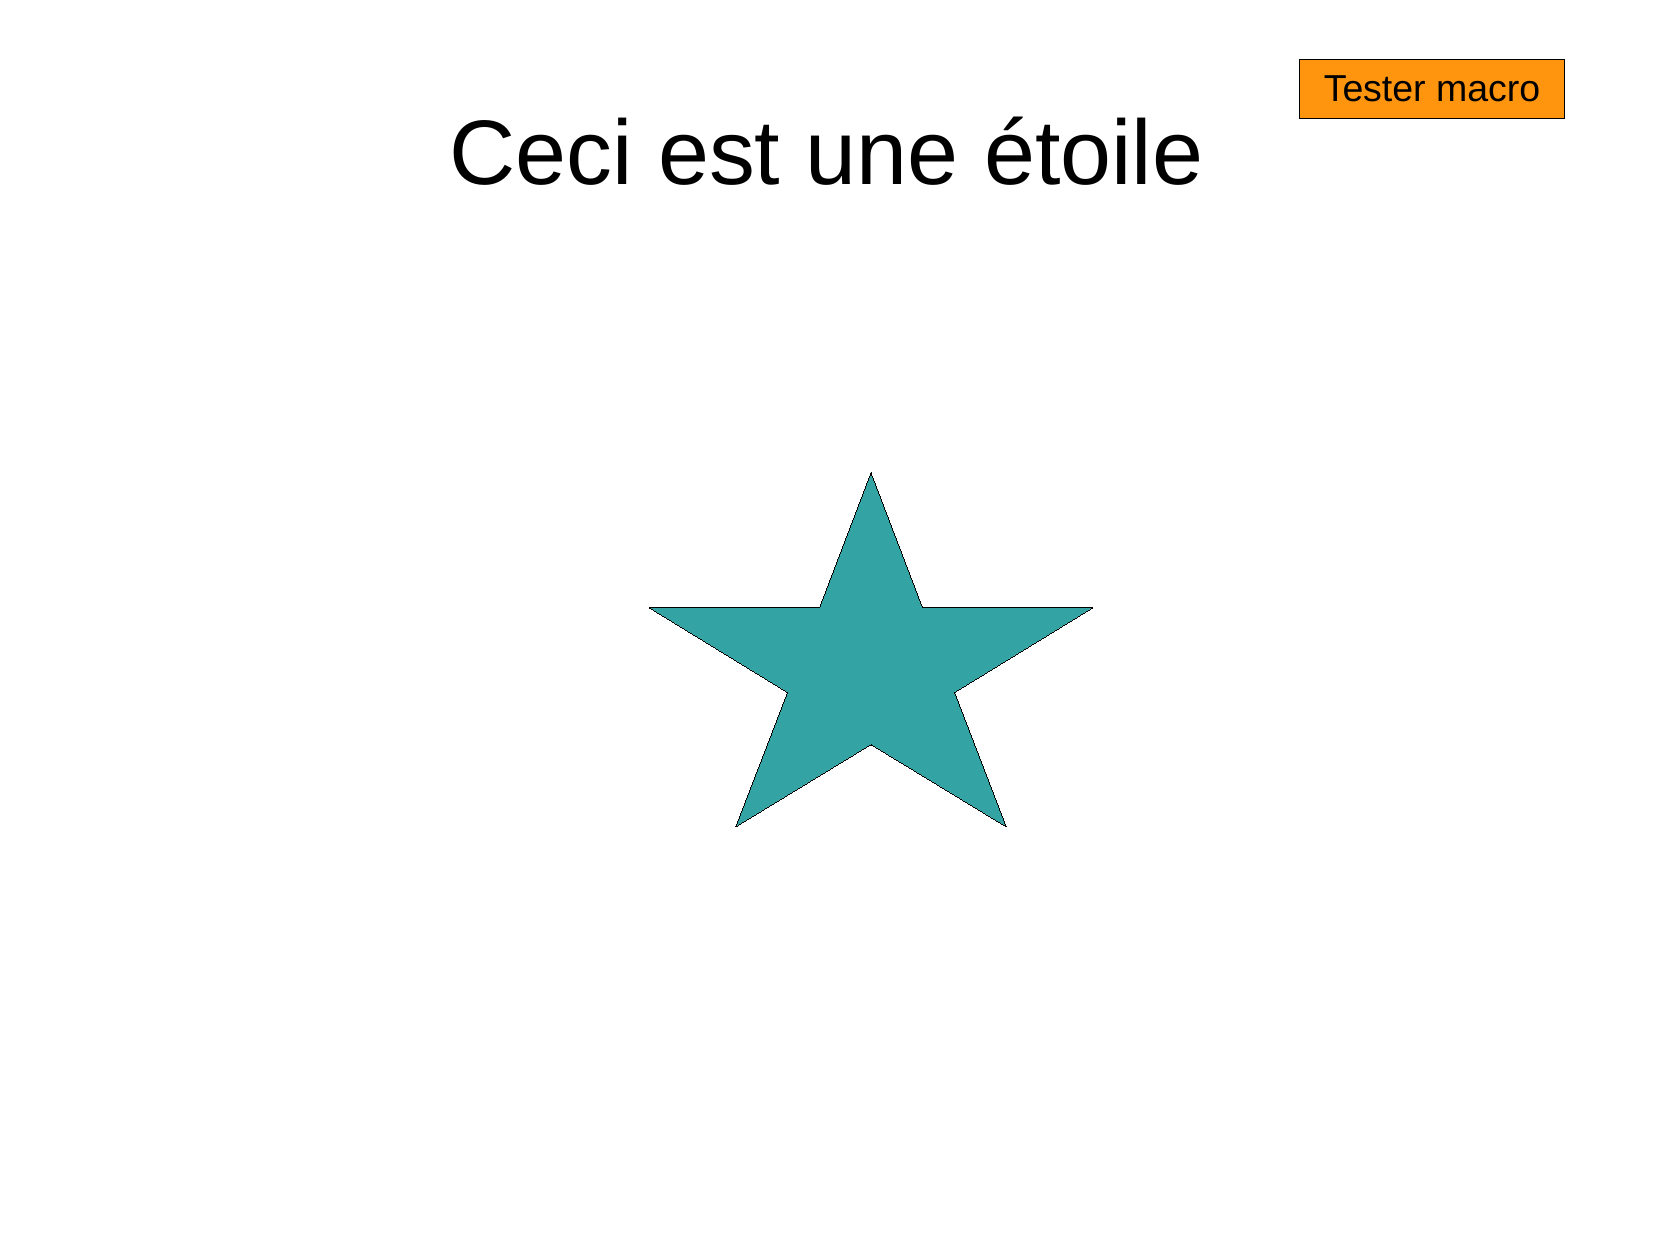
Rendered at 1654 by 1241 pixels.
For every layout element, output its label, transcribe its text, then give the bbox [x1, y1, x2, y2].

title Ceci est une étoile [82, 56, 1571, 250]
text_box [649, 472, 1093, 827]
